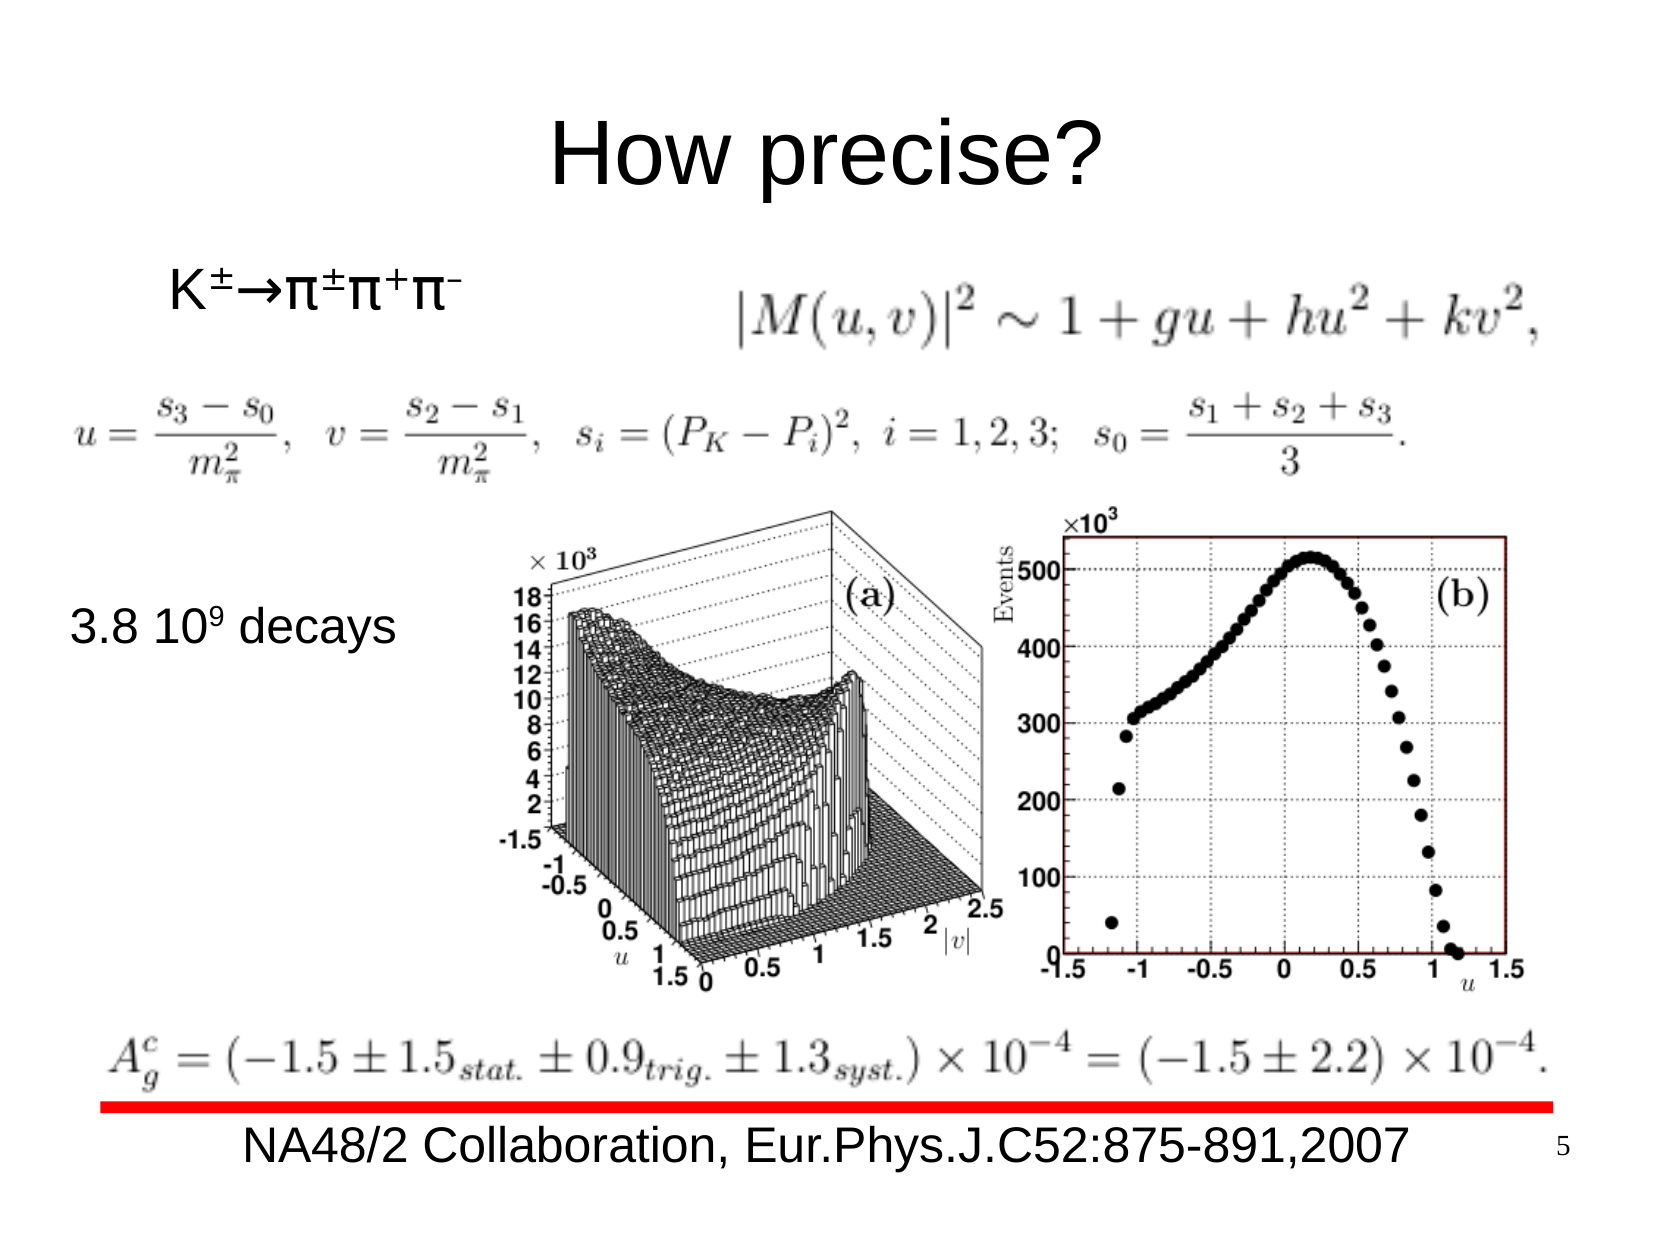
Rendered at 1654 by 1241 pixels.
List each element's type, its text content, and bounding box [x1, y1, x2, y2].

text_box NA48/2 Collaboration, Eur.Phys.J.C52:875-891,2007 [206, 1114, 1447, 1181]
text_box K±→π±π+π– [64, 248, 567, 333]
title How precise? [82, 56, 1571, 250]
picture [35, 377, 1594, 1114]
picture [679, 252, 1606, 373]
text_box 3.8 109 decays [41, 590, 426, 664]
